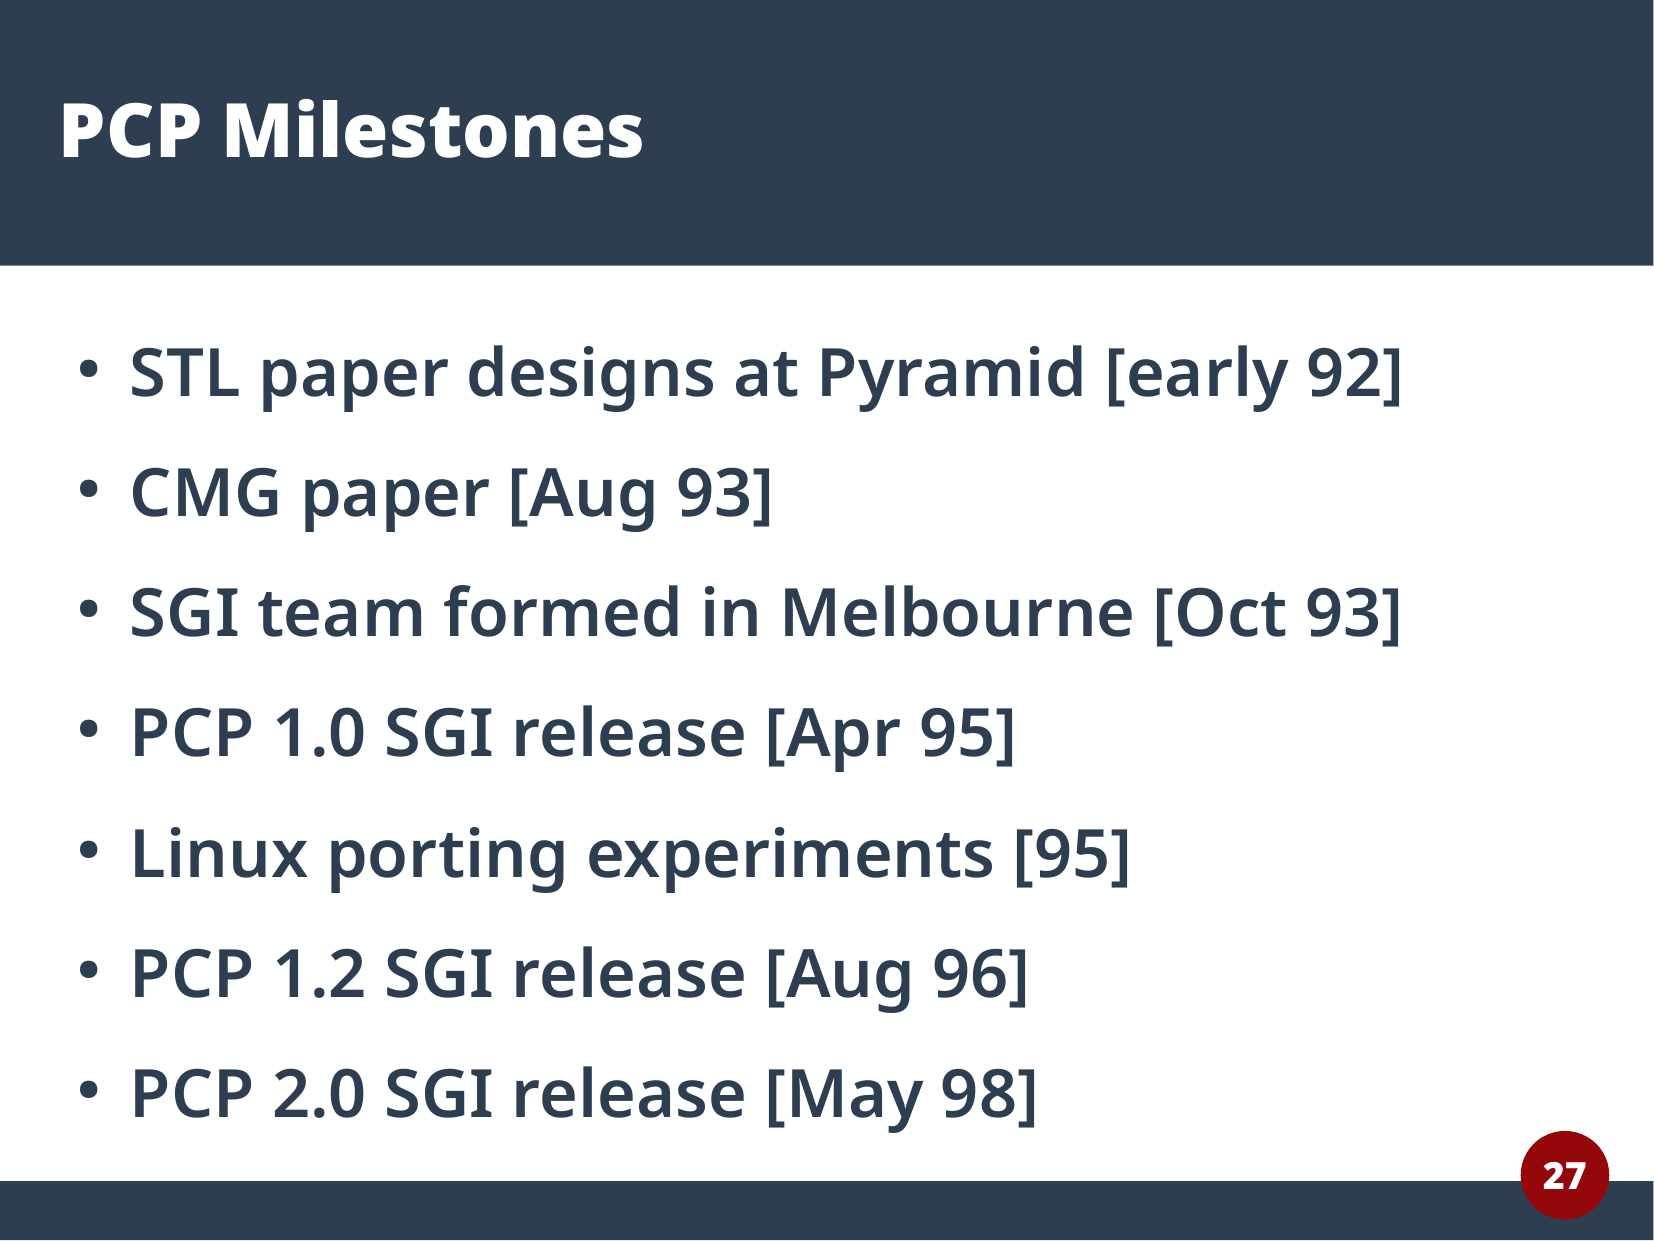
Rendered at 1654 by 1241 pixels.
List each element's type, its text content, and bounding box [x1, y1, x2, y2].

title PCP Milestones [59, 49, 1595, 207]
list STL paper designs at Pyramid [early 92] CMG paper [Aug 93] SGI team formed in Melbourne [Oct 93] PCP 1.0 SGI release [Apr 95] Linux porting experiments [95] PCP 1.2 SGI release [Aug 96] PCP 2.0 SGI release [May 98] [59, 324, 1595, 1152]
